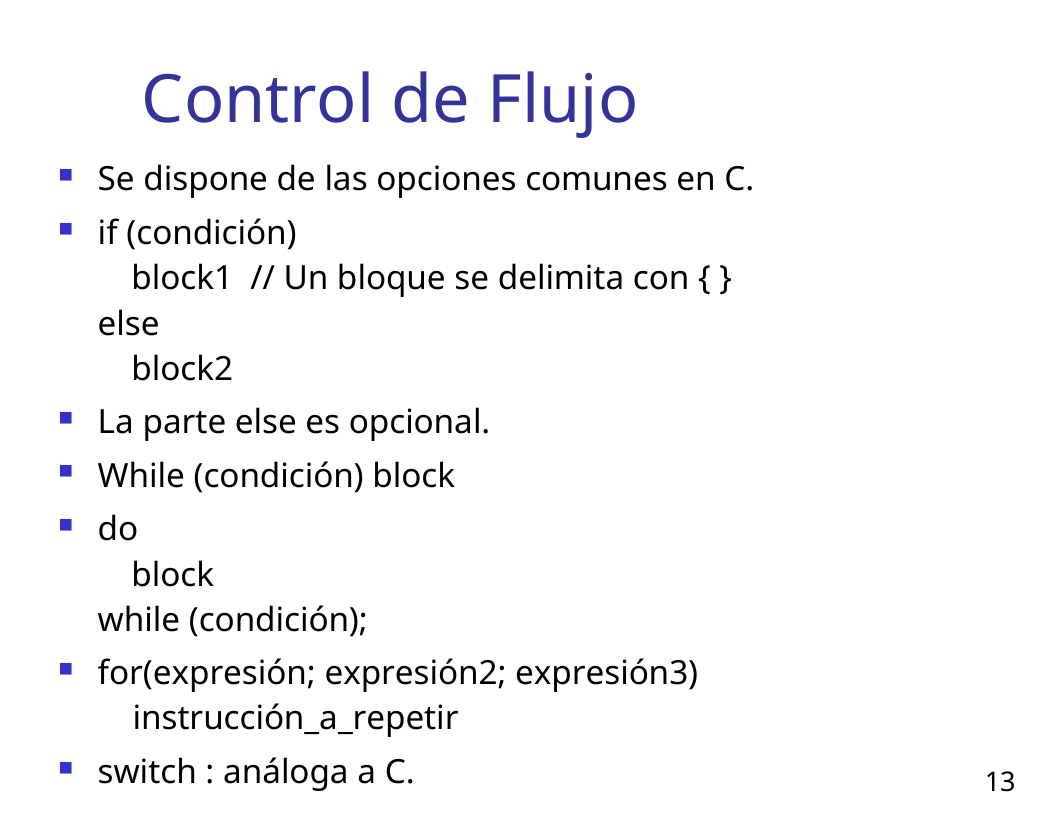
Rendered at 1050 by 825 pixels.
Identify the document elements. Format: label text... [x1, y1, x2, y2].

list Se dispone de las opciones comunes en C. if (condición) block1 // Un bloque se delimita con { } else block2 La parte else es opcional. While (condición) block do block while (condición); for(expresión; expresión2; expresión3) instrucción_a_repetir switch : análoga a C. [47, 150, 976, 773]
title Control de Flujo [131, 27, 1026, 148]
